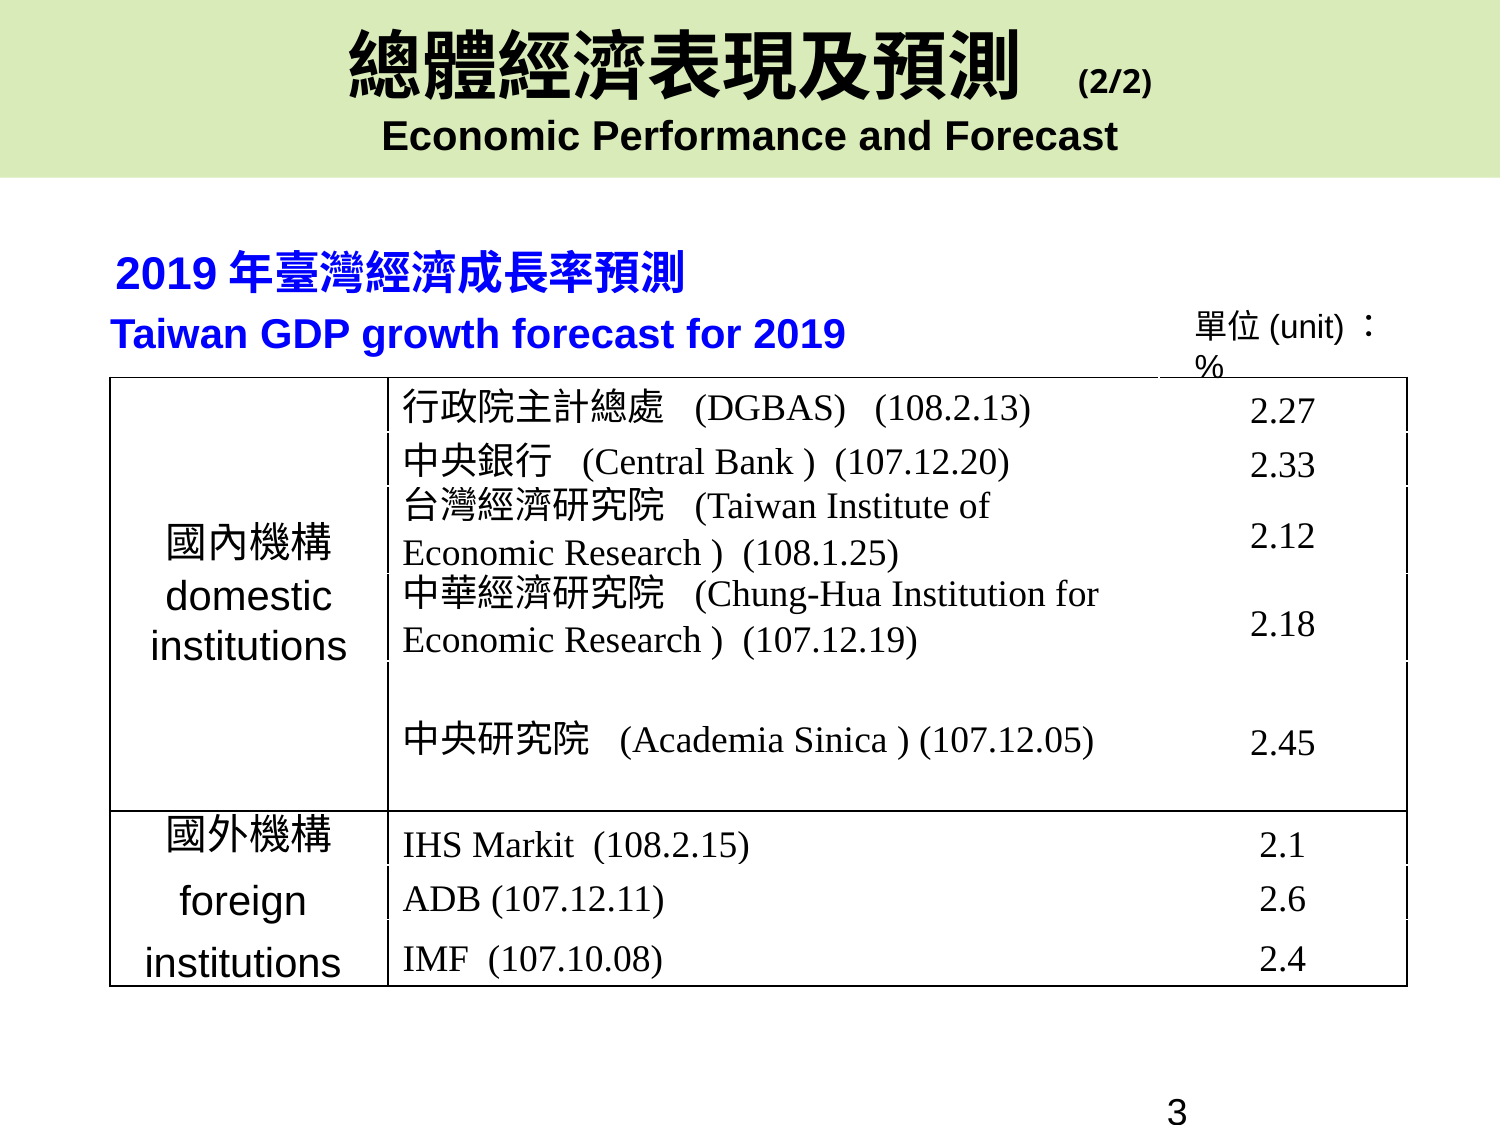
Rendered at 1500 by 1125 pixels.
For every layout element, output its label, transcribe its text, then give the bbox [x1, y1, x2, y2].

table_cell 2.6 [1160, 866, 1406, 919]
table_cell 2.18 [1160, 574, 1406, 660]
table_cell 2.1 [1160, 812, 1406, 864]
table_cell 中華經濟研究院 (Chung-Hua Institution for Economic Research ) (107.12.19) [389, 574, 1158, 660]
table_header 國內機構 domestic institutions [111, 378, 387, 810]
table_header 2.27 [1160, 378, 1406, 431]
text_box 單位(unit)：% [1179, 298, 1438, 393]
table_cell 台灣經濟研究院 (Taiwan Institute of Economic Research ) (108.1.25) [389, 487, 1158, 573]
table_cell IMF (107.10.08) [389, 920, 1158, 985]
table_cell IHS Markit (108.2.15) [389, 812, 1158, 864]
table_cell 2.12 [1160, 487, 1406, 573]
table_cell 2.4 [1160, 920, 1406, 985]
table_cell ADB (107.12.11) [389, 866, 1158, 919]
table_cell 國外機構 foreign institutions [111, 812, 387, 985]
text_box 2019年臺灣經濟成長率預測 [100, 236, 767, 299]
table_cell 中央研究院 (Academia Sinica ) (107.12.05) [389, 662, 1158, 810]
table_header 行政院主計總處 (DGBAS) (108.2.13) [389, 378, 1158, 431]
text_box 總體經濟表現及預測 (2/2) Economic Performance and Forecast [0, 0, 1500, 178]
text_box Taiwan GDP growth forecast for 2019 [95, 299, 1009, 365]
table_cell 2.33 [1160, 433, 1406, 485]
table_cell 中央銀行 (Central Bank ) (107.12.20) [389, 433, 1158, 485]
table_cell 2.45 [1160, 662, 1406, 810]
